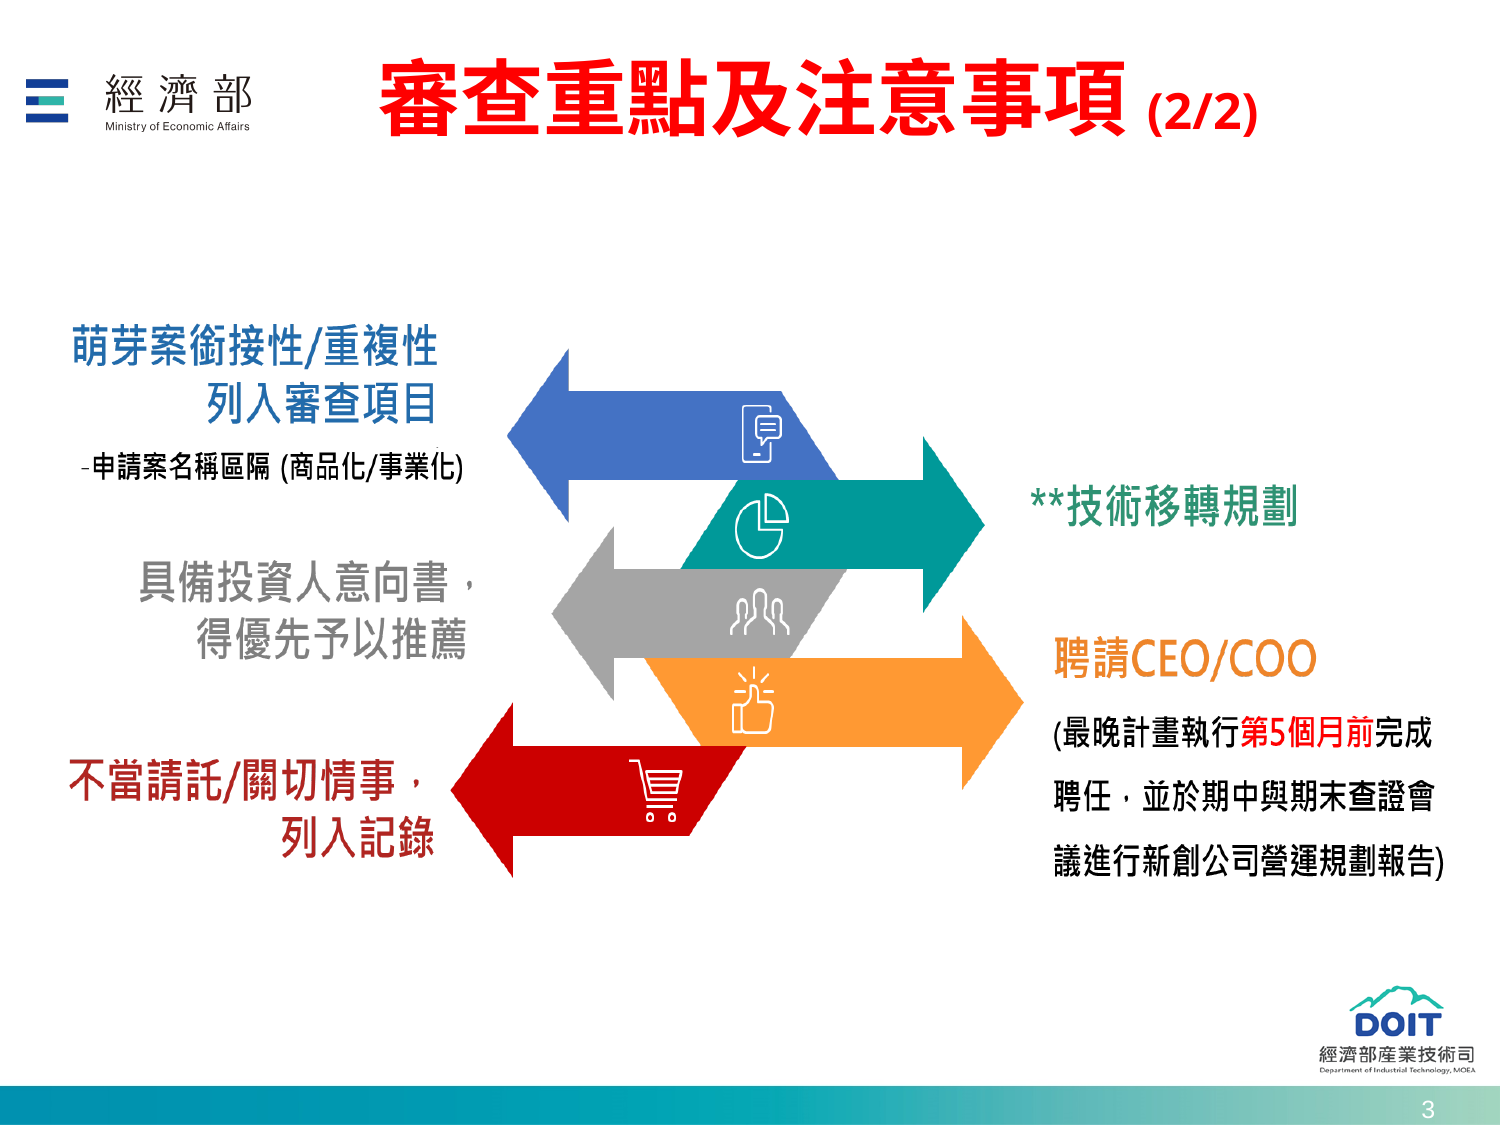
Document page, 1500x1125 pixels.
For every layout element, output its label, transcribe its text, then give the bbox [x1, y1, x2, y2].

title 審查重點及注意事項(2/2) [183, 39, 1454, 157]
picture [37, 302, 1463, 905]
text_box 3 [1406, 1085, 1500, 1125]
